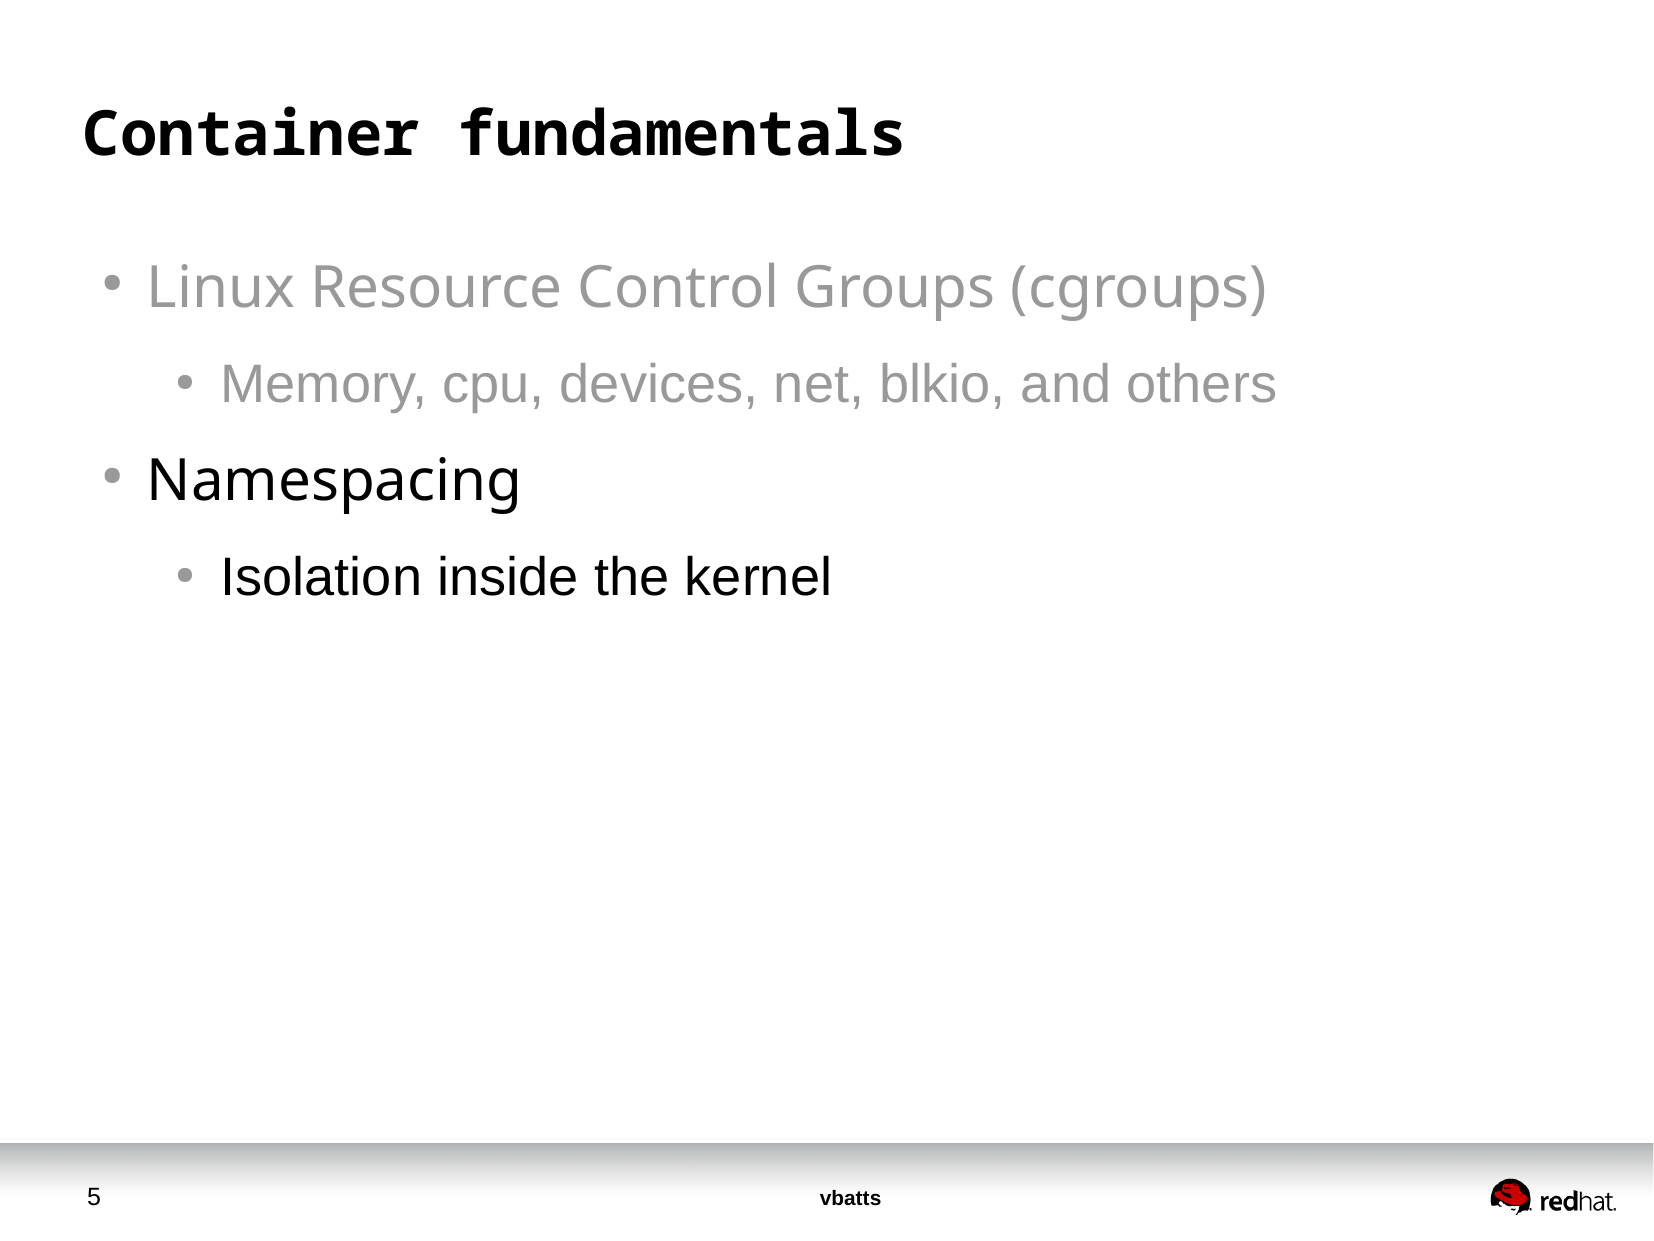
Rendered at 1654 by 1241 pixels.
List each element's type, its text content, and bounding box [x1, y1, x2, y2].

list Linux Resource Control Groups (cgroups) Memory, cpu, devices, net, blkio, and others Namespacing Isolation inside the kernel [86, 244, 1576, 1039]
title Container fundamentals [82, 37, 1571, 226]
picture [0, 1143, 1654, 1241]
